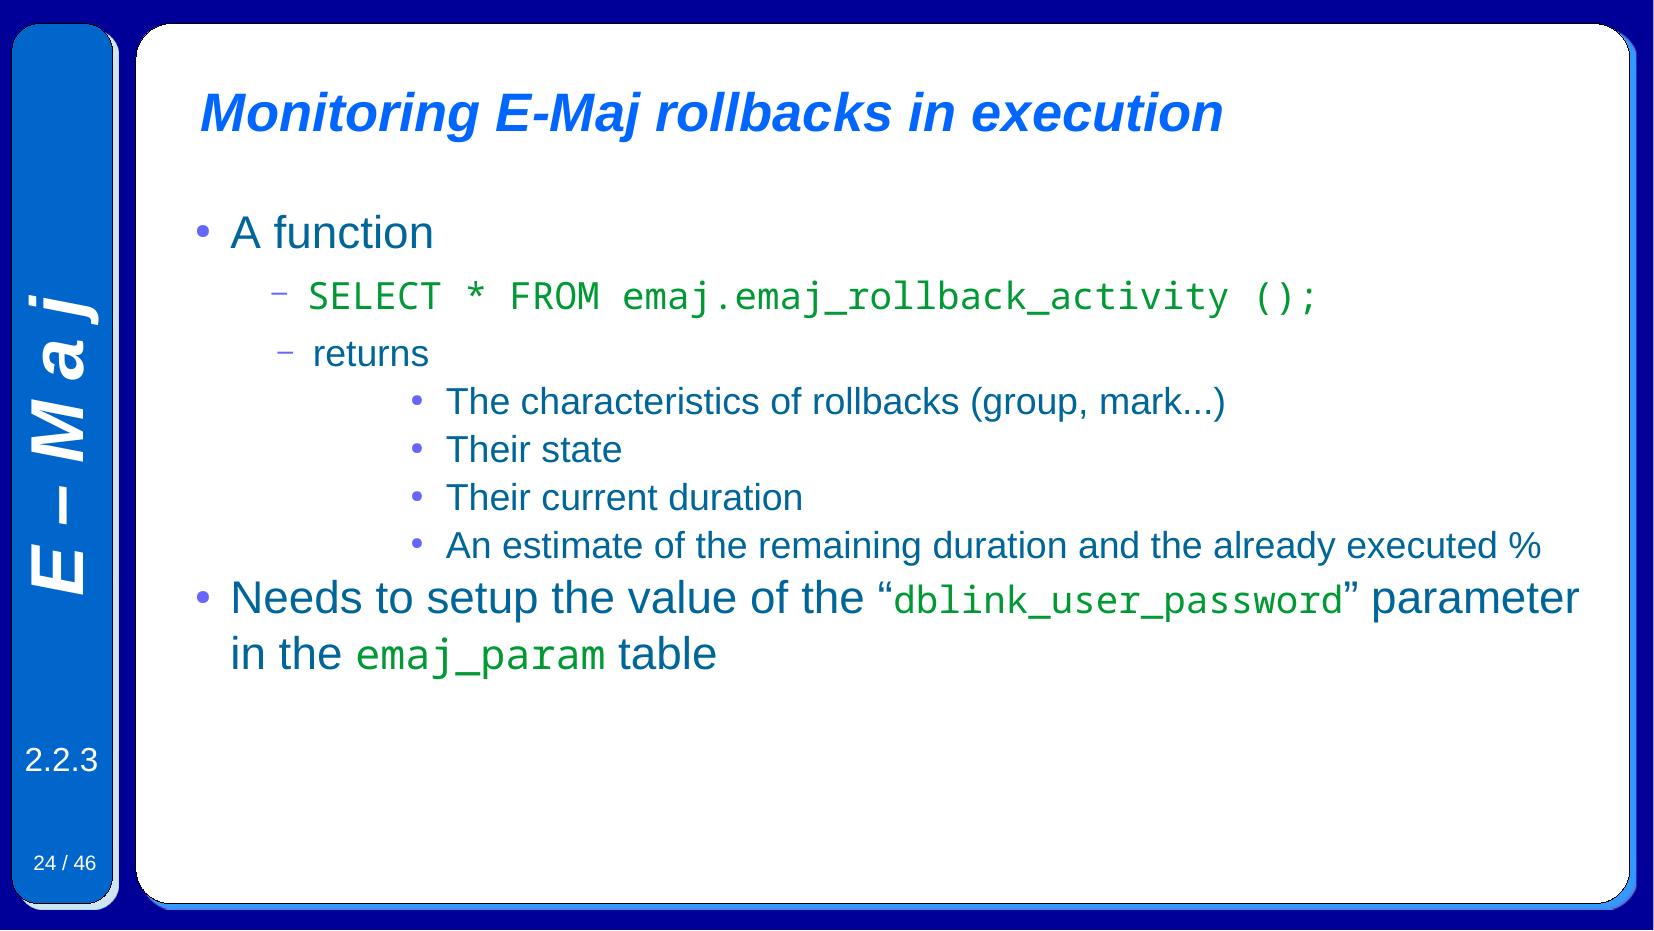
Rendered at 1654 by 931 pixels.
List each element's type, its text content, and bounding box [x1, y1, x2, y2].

list A function SELECT * FROM emaj.emaj_rollback_activity (); returns The characteristics of rollbacks (group, mark...) Their state Their current duration An estimate of the remaining duration and the already executed % Needs to setup the value of the “dblink_user_password” parameter in the emaj_param table [177, 206, 1587, 827]
title Monitoring E-Maj rollbacks in execution [200, 34, 1575, 191]
